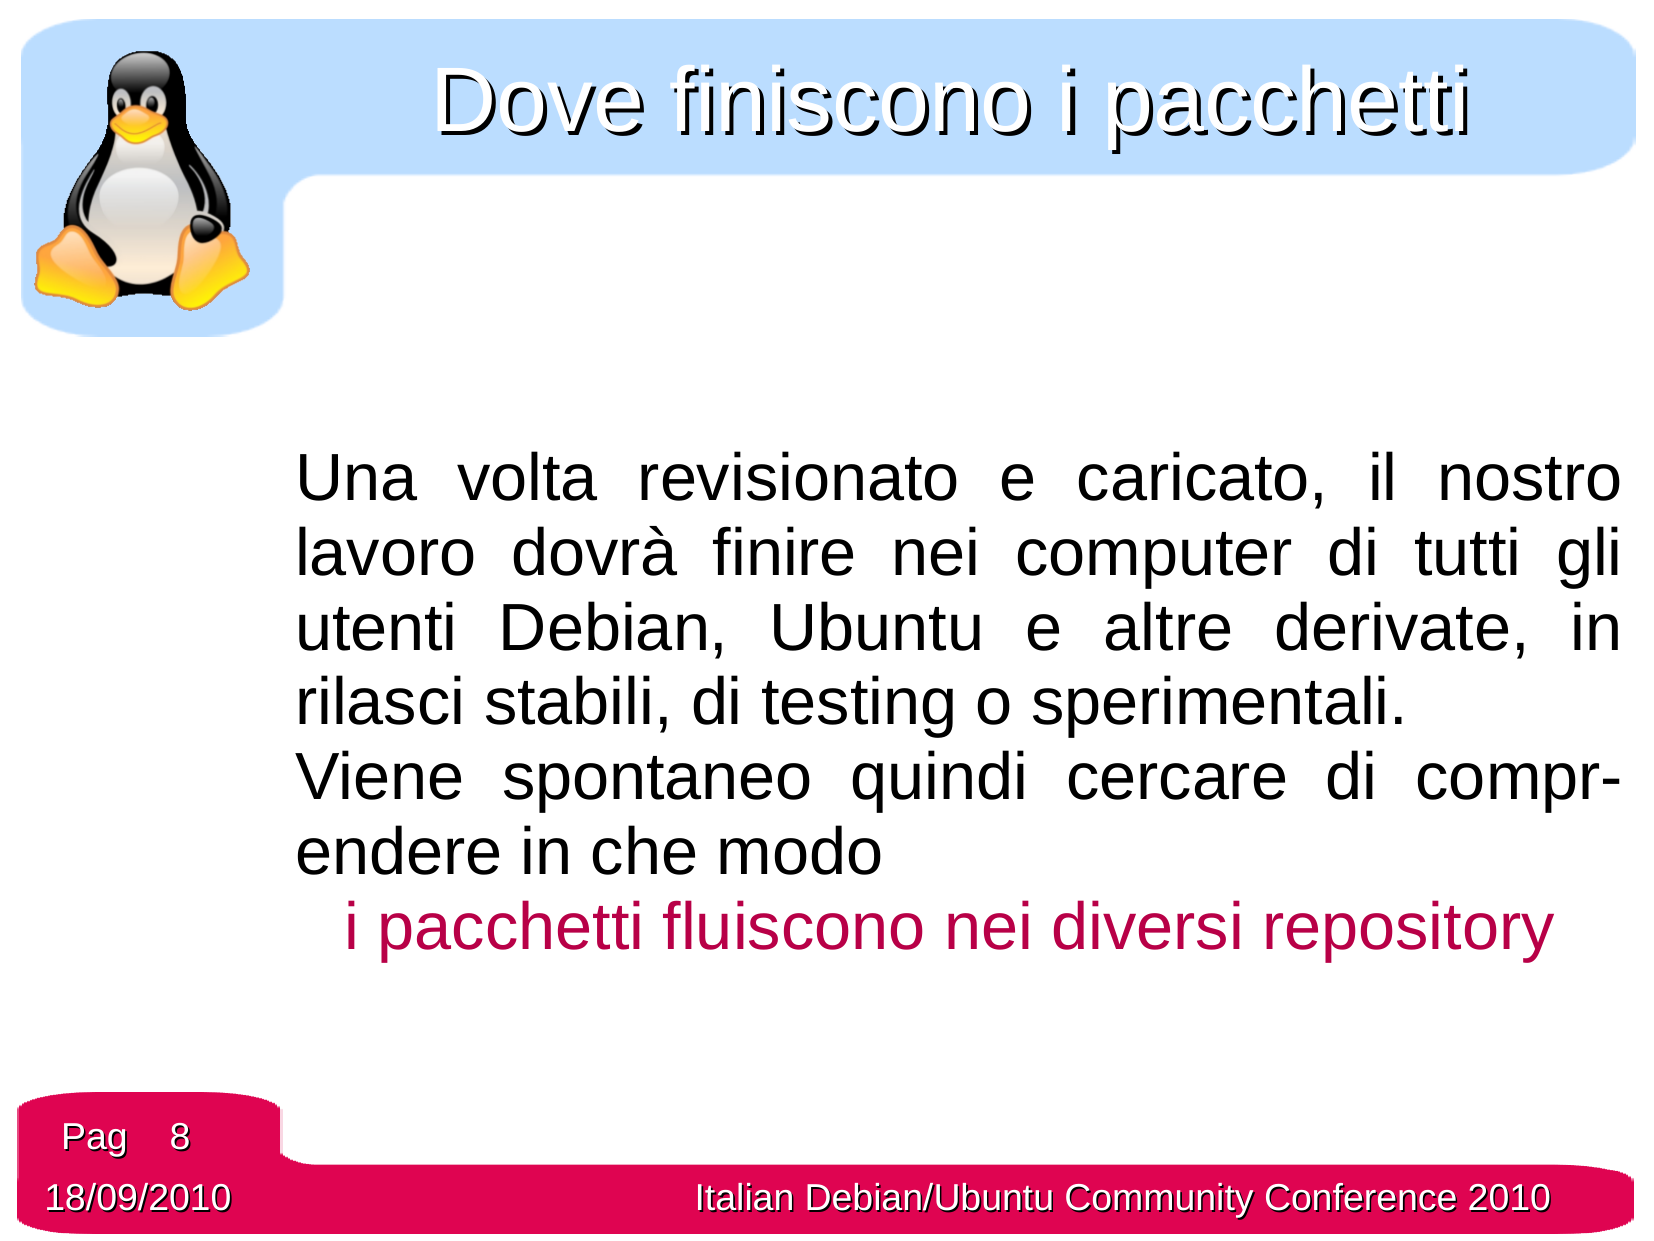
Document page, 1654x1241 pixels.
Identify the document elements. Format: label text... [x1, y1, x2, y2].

text_box Pag <number> [46, 1108, 266, 1182]
picture [17, 1092, 1634, 1234]
picture [21, 19, 1636, 337]
title Dove finiscono i pacchetti [265, 3, 1636, 196]
subtitle Una volta revisionato e caricato, il nostro lavoro dovrà finire nei computer di tutti gli utenti Debian, Ubuntu e altre derivate, in rilasci stabili, di testing o sperimentali. Viene spontaneo quindi cercare di compr- endere in che modo i pacchetti fluiscono nei diversi repository [295, 206, 1625, 1123]
text_box 18/09/2010 [29, 1169, 296, 1241]
text_box Italian Debian/Ubuntu Community Conference 2010 [679, 1169, 1566, 1241]
